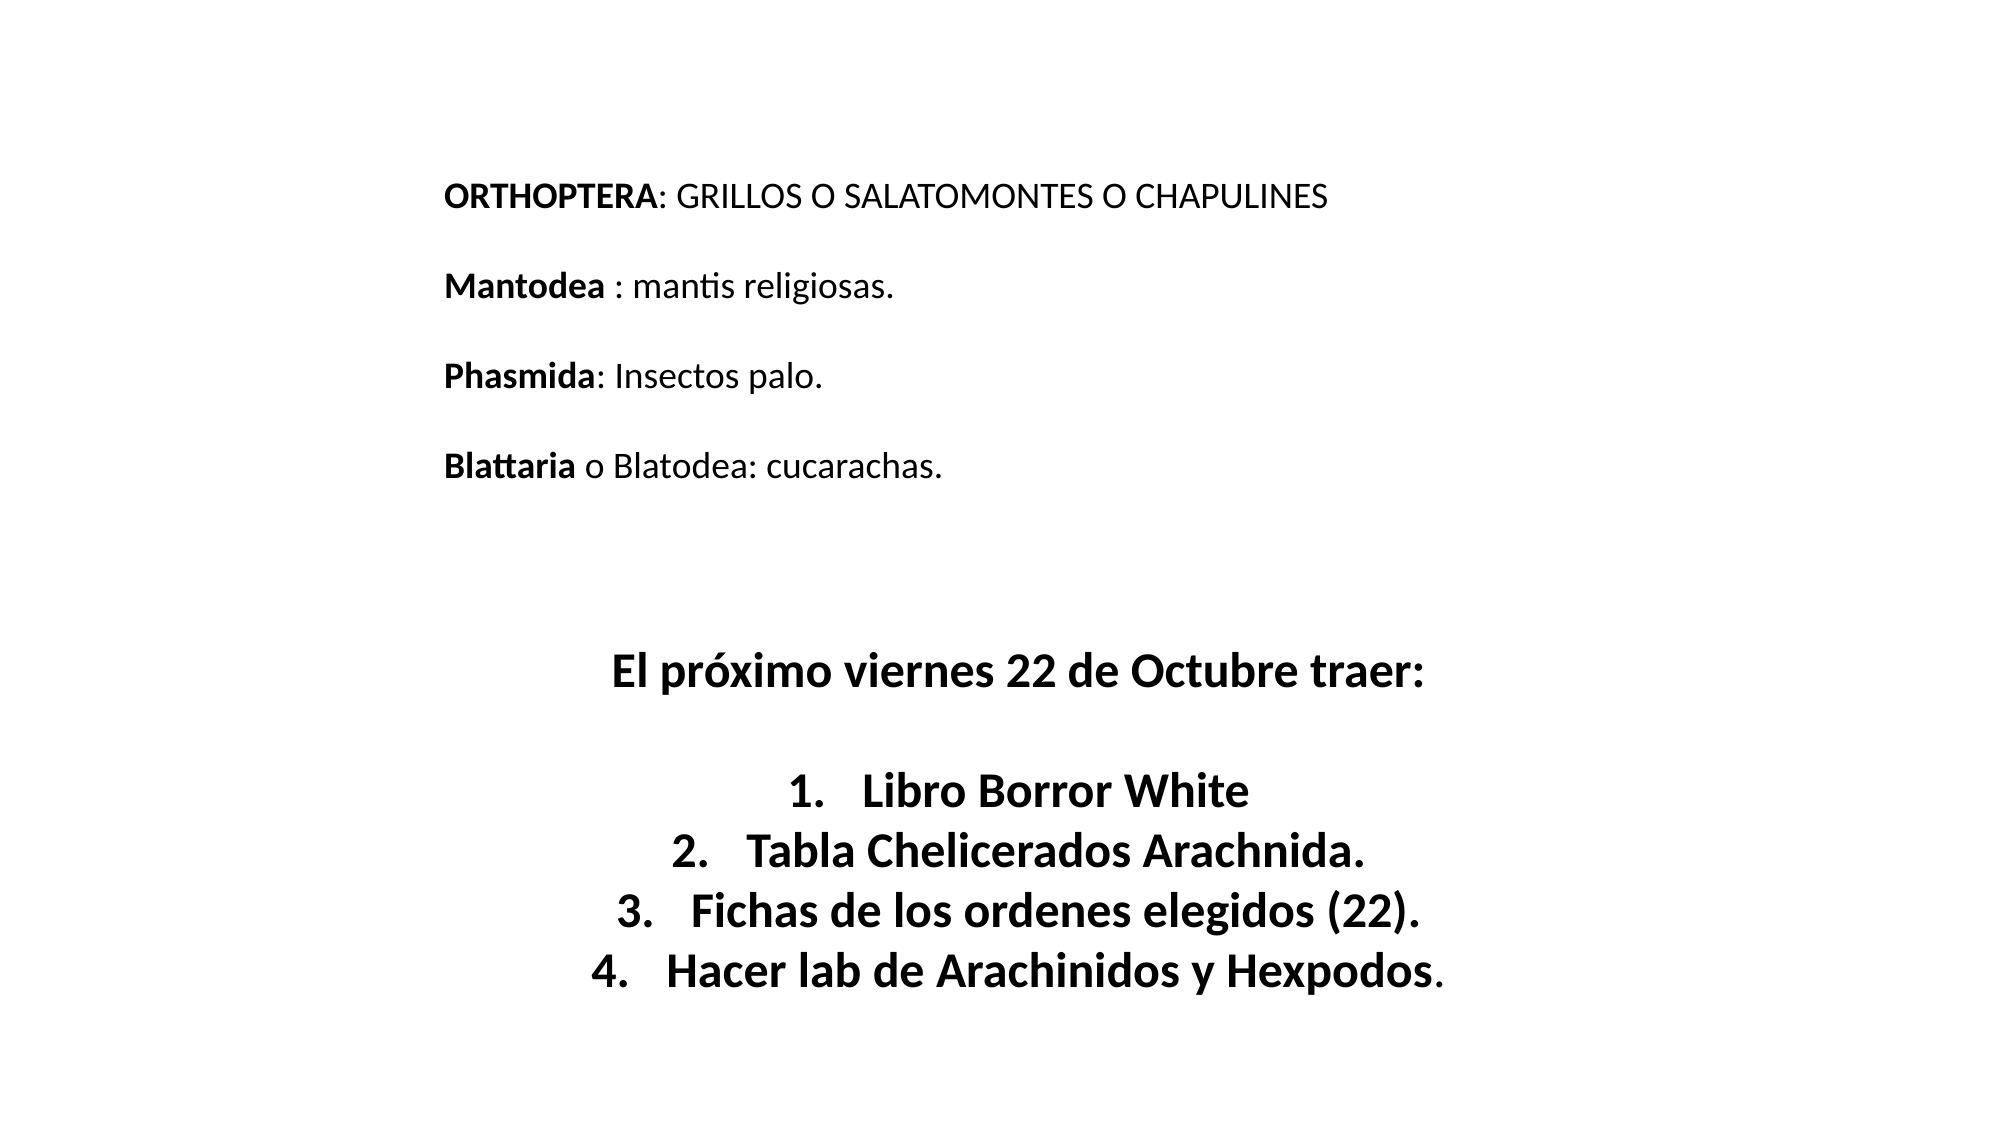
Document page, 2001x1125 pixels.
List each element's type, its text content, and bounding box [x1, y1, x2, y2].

text_box El próximo viernes 22 de Octubre traer: Libro Borror White Tabla Chelicerados Arachnida. Fichas de los ordenes elegidos (22). Hacer lab de Arachinidos y Hexpodos. [219, 630, 1819, 1009]
text_box ORTHOPTERA: GRILLOS O SALATOMONTES O CHAPULINES Mantodea : mantis religiosas. Phasmida: Insectos palo. Blattaria o Blatodea: cucarachas. [429, 163, 1584, 498]
